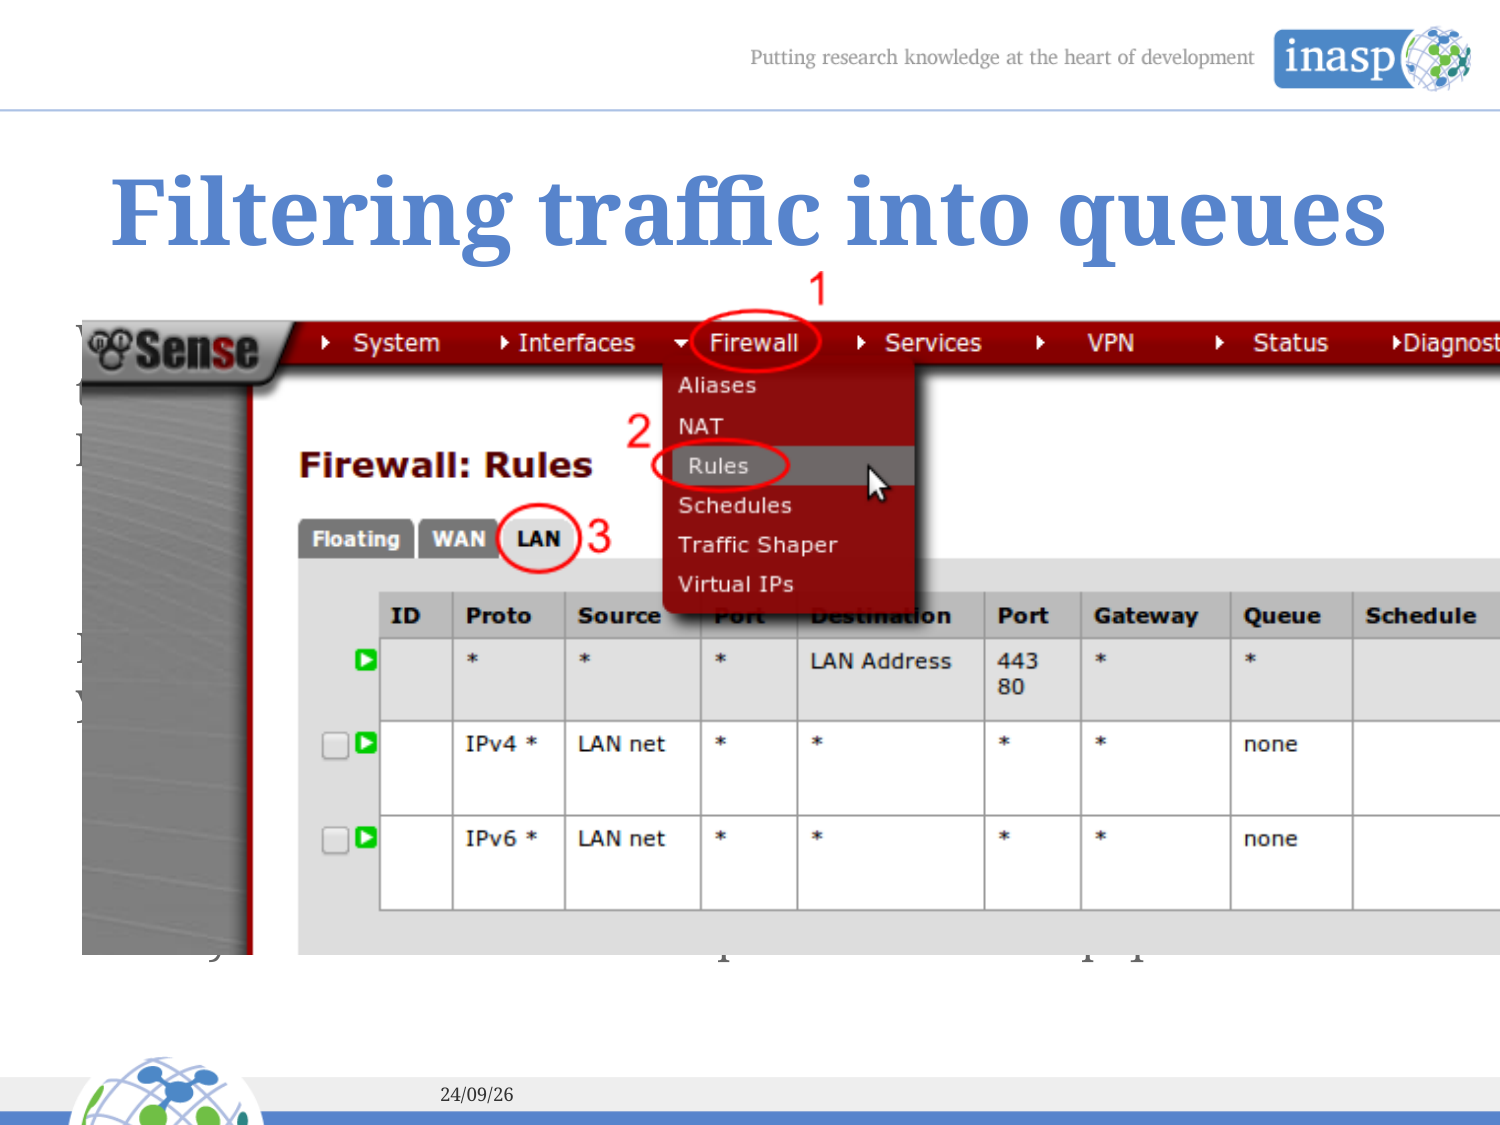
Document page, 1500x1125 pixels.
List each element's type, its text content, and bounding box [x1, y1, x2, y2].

picture [0, 0, 1500, 1125]
list We use firewall rules to assign traffic to a queue. The rule allows the outbound traffic, and at the same time assigns the returning packets into a queue. From the pfSense menu choose Firewall/Traffic Shaper. Click on the LAN tab. If you already have a rule that applies to outbound HTTP traffic, you will need to change it, instead of creating a new rule: If you create a new rule before that rule, it will override that rule because the firewall will match the new rule first. If you create a new rule after that rule, then it will never be hit, and your traffic will never be placed into the http queue. [75, 313, 1426, 967]
title Filtering traffic into queues [75, 129, 1426, 313]
